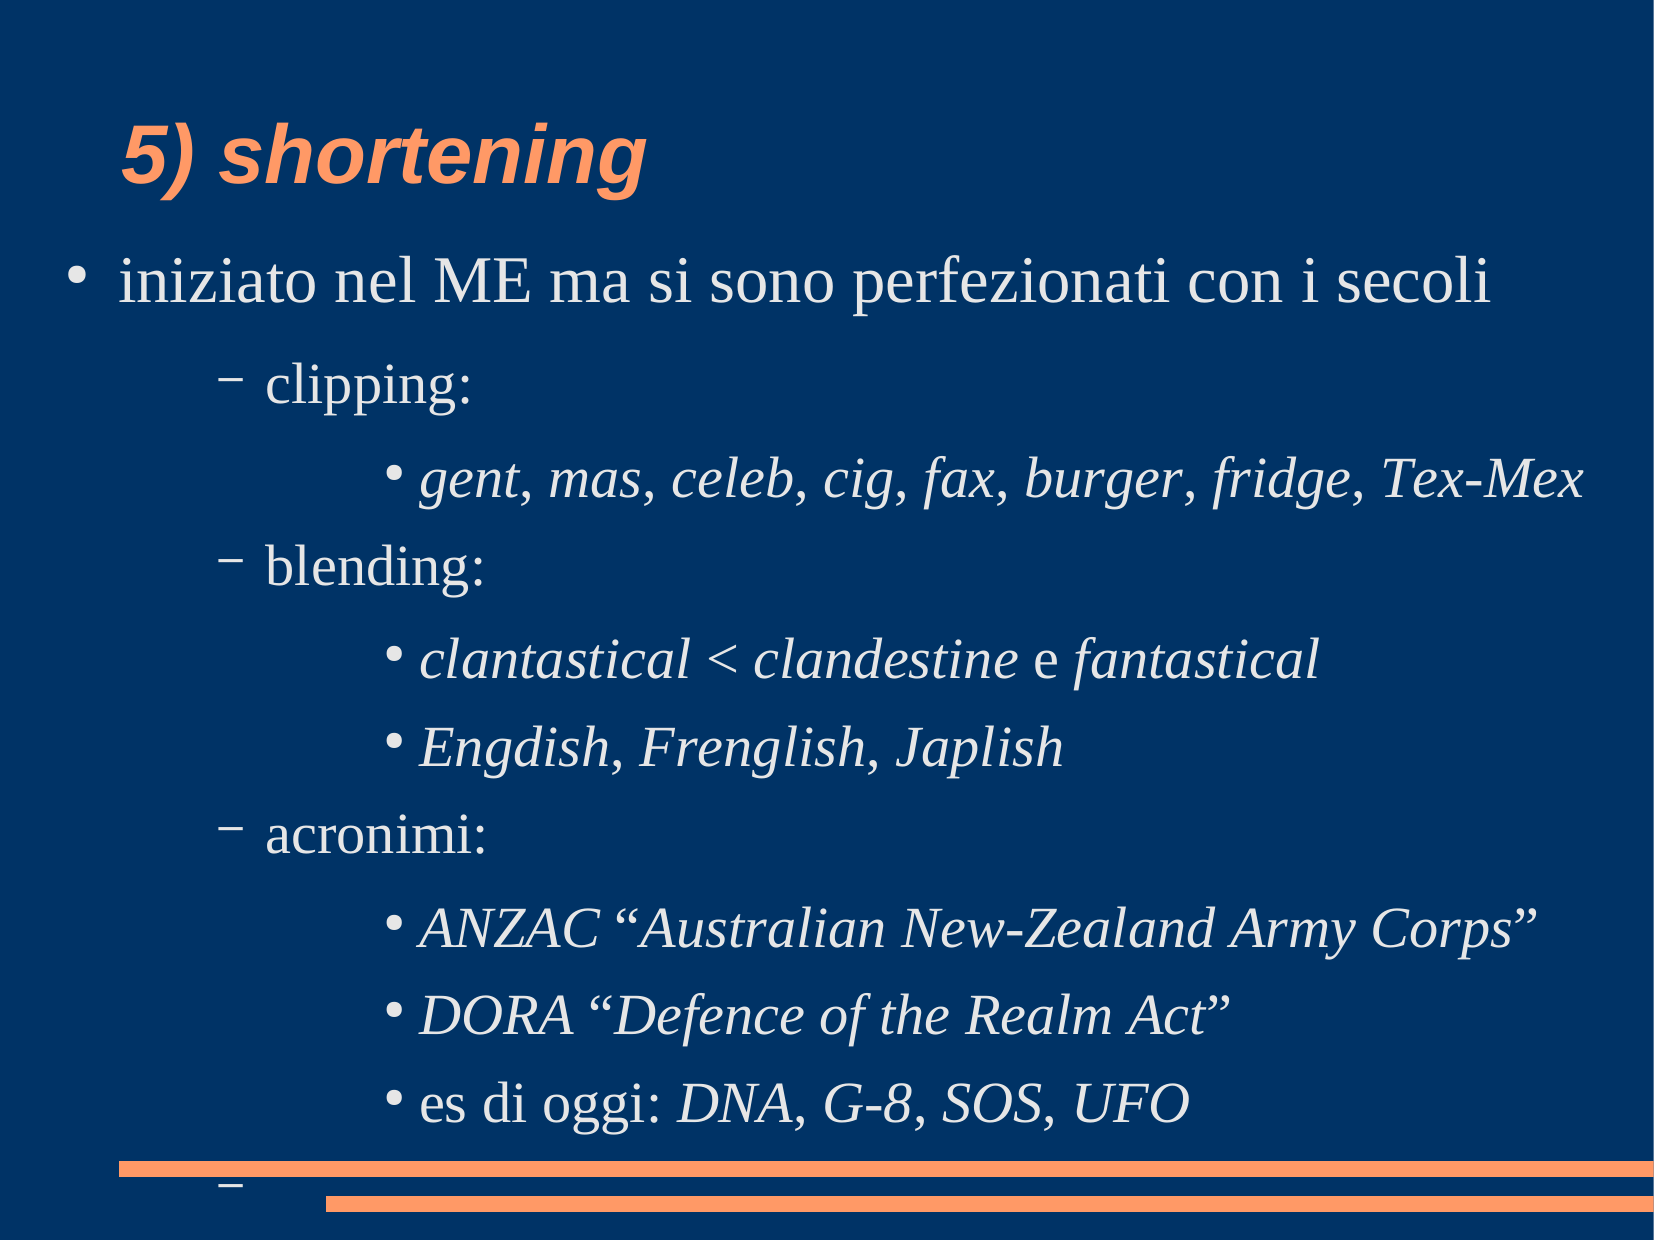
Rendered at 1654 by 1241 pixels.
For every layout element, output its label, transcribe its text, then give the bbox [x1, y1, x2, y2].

title 5) shortening [121, 53, 1534, 236]
list iniziato nel ME ma si sono perfezionati con i secoli clipping: gent, mas, celeb, cig, fax, burger, fridge, Tex-Mex blending: clantastical < clandestine e fantastical Engdish, Frenglish, Japlish acronimi: ANZAC “Australian New-Zealand Army Corps” DORA “Defence of the Realm Act” es di oggi: DNA, G-8, SOS, UFO [29, 236, 1625, 1208]
